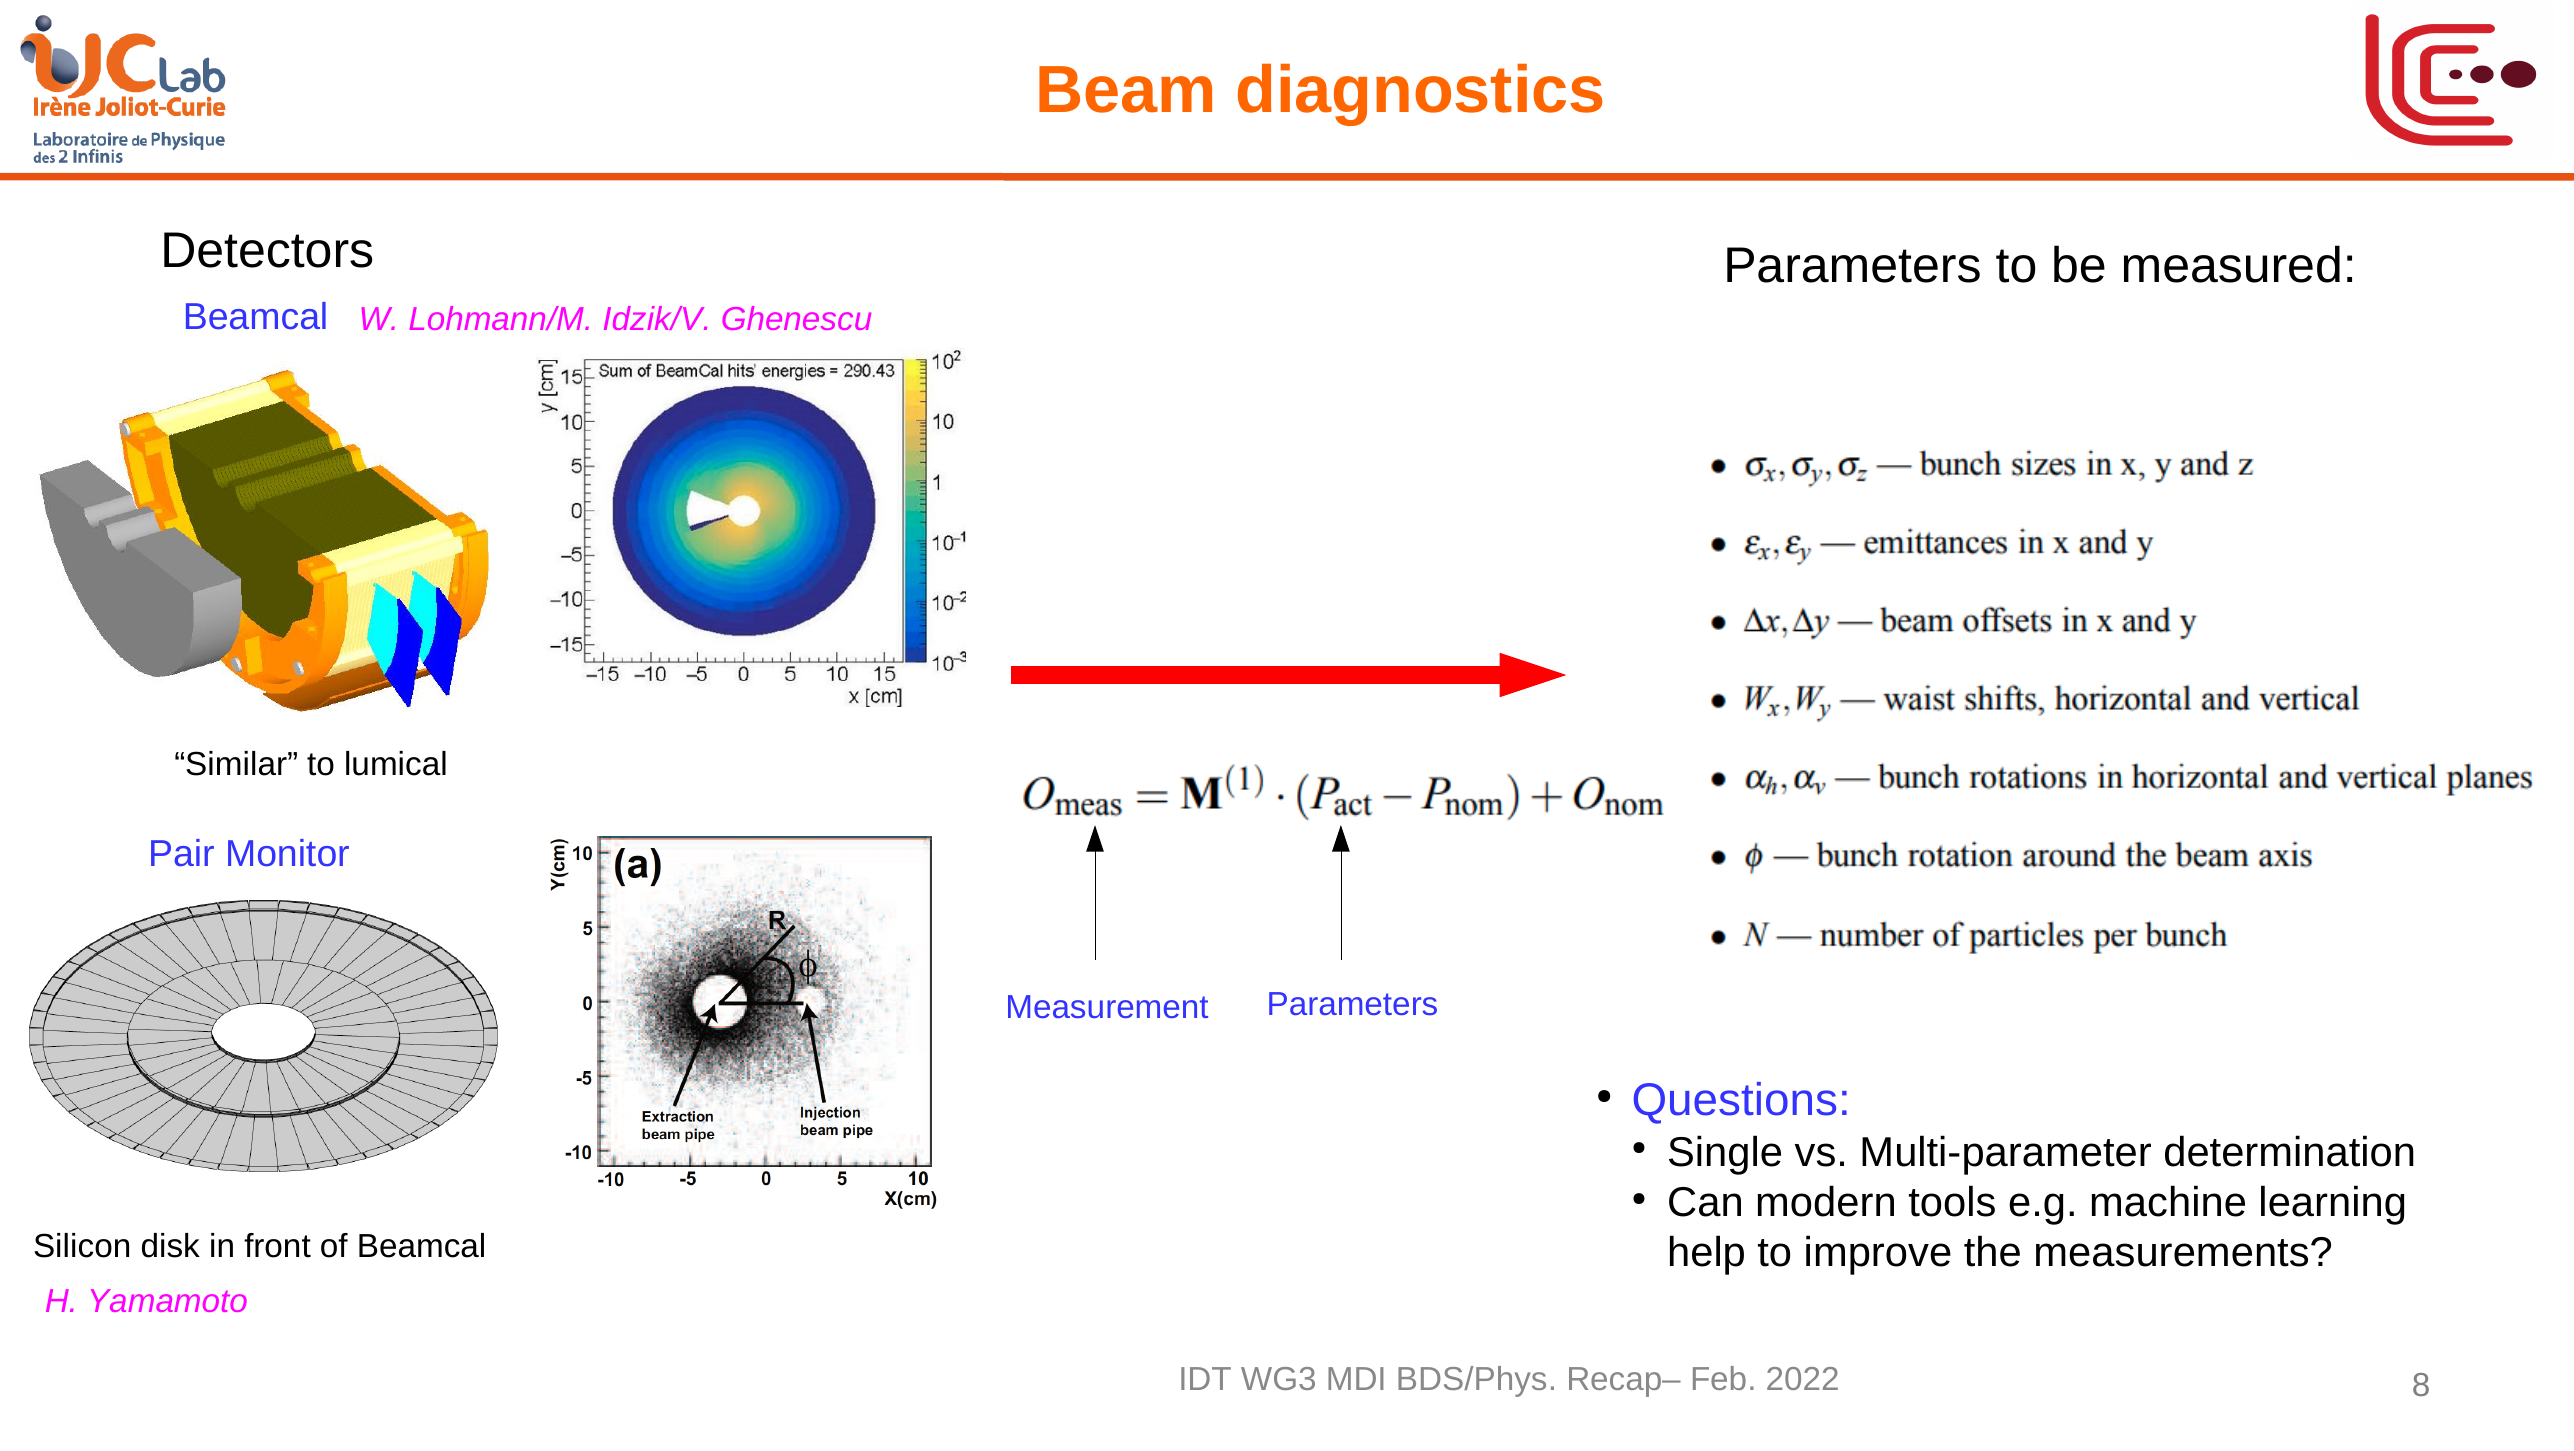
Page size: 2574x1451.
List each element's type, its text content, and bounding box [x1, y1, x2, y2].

title Beam diagnostics [226, 9, 2415, 162]
text_box H. Yamamoto [30, 1271, 264, 1327]
text_box Parameters to be measured: [1708, 225, 2387, 301]
text_box Measurement [990, 978, 1225, 1034]
text_box Pair Monitor [133, 821, 366, 882]
picture [531, 341, 988, 721]
text_box Questions: Single vs. Multi-parameter determination Can modern tools e.g. machine learning help to improve the measurements? [1581, 1062, 2432, 1283]
text_box “Similar” to lumical [159, 734, 464, 790]
text_box Detectors [145, 210, 404, 285]
picture [2348, 2, 2554, 158]
text_box Silicon disk in front of Beamcal [18, 1216, 503, 1272]
text_box W. Lohmann/M. Idzik/V. Ghenescu [343, 289, 889, 345]
picture [0, 881, 523, 1190]
text_box Parameters [1251, 975, 1454, 1030]
text_box Beamcal [168, 284, 344, 345]
picture [539, 823, 962, 1215]
picture [4, 0, 241, 178]
picture [30, 361, 496, 720]
picture [997, 439, 2560, 979]
